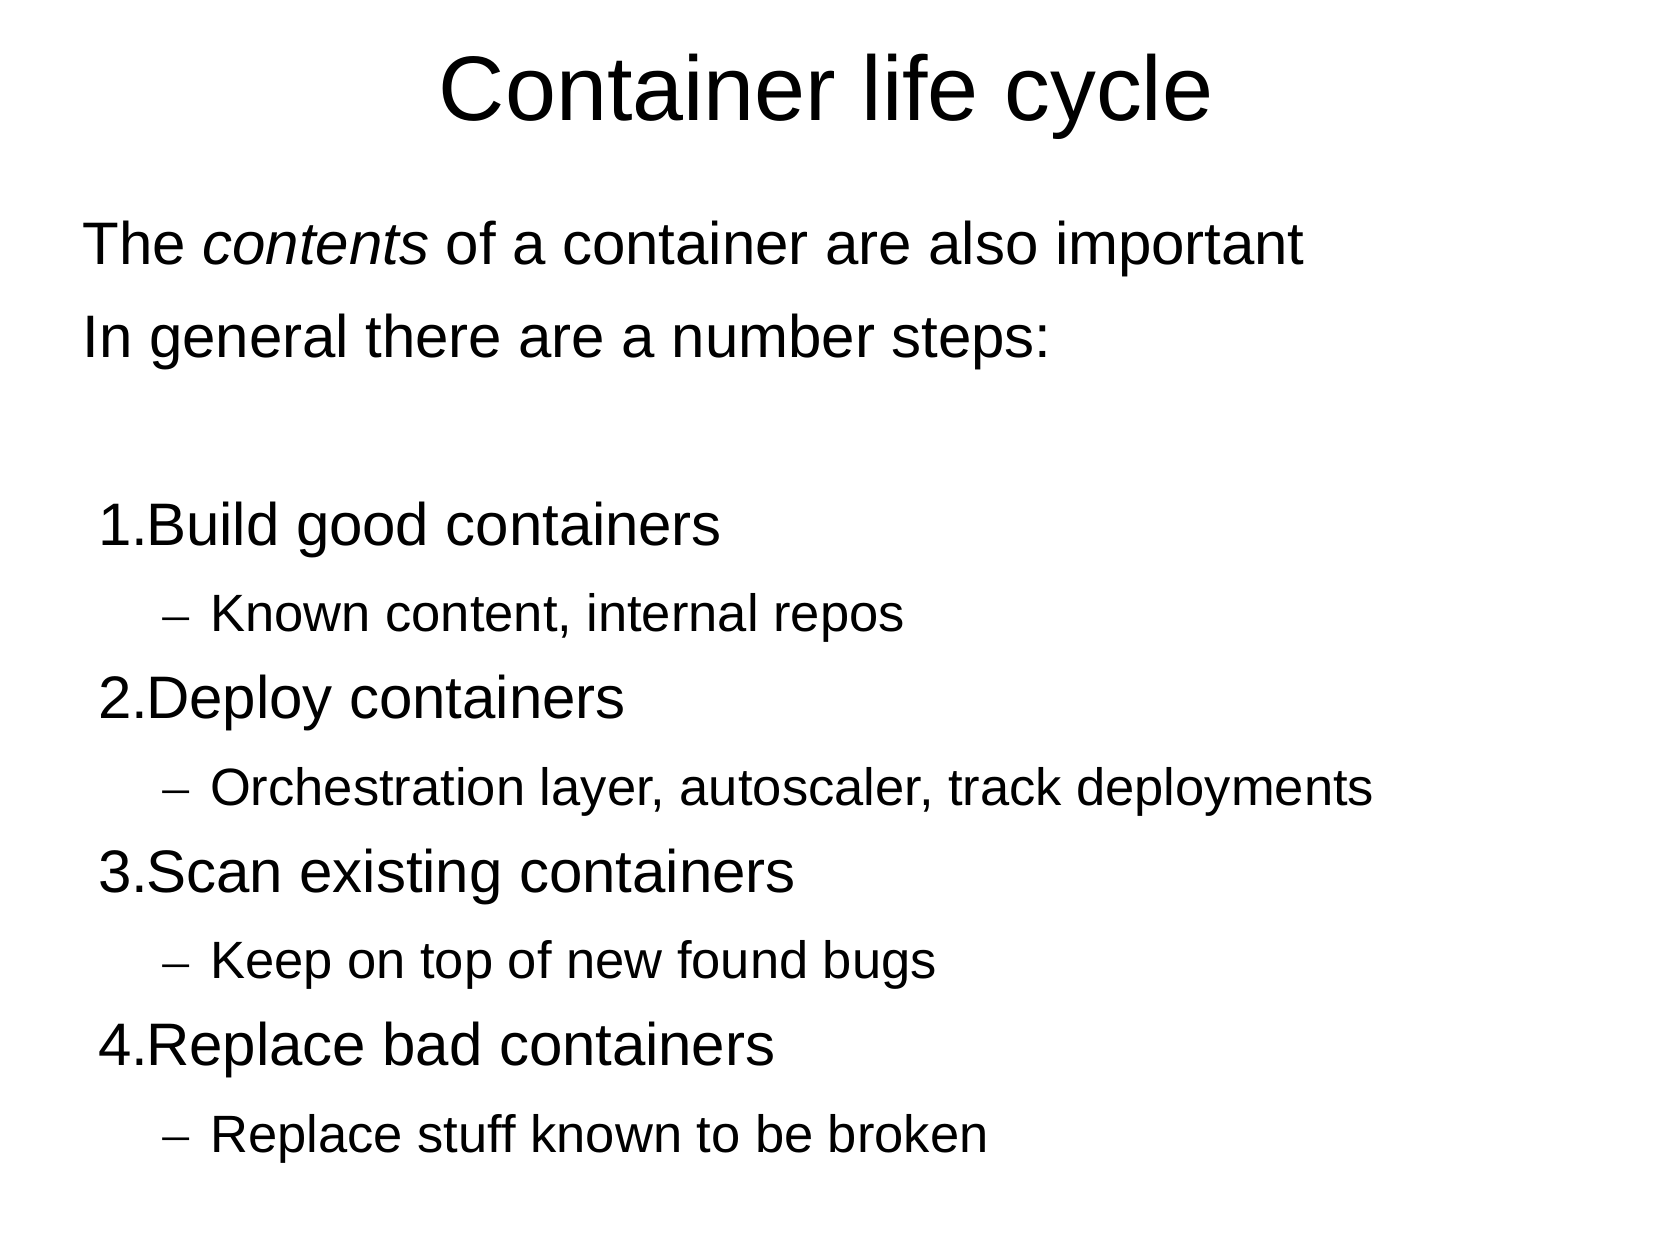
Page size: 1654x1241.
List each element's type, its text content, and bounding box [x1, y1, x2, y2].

title Container life cycle [82, 13, 1571, 166]
list The contents of a container are also important In general there are a number steps: Build good containers Known content, internal repos Deploy containers Orchestration layer, autoscaler, track deployments Scan existing containers Keep on top of new found bugs Replace bad containers Replace stuff known to be broken [82, 210, 1571, 1171]
